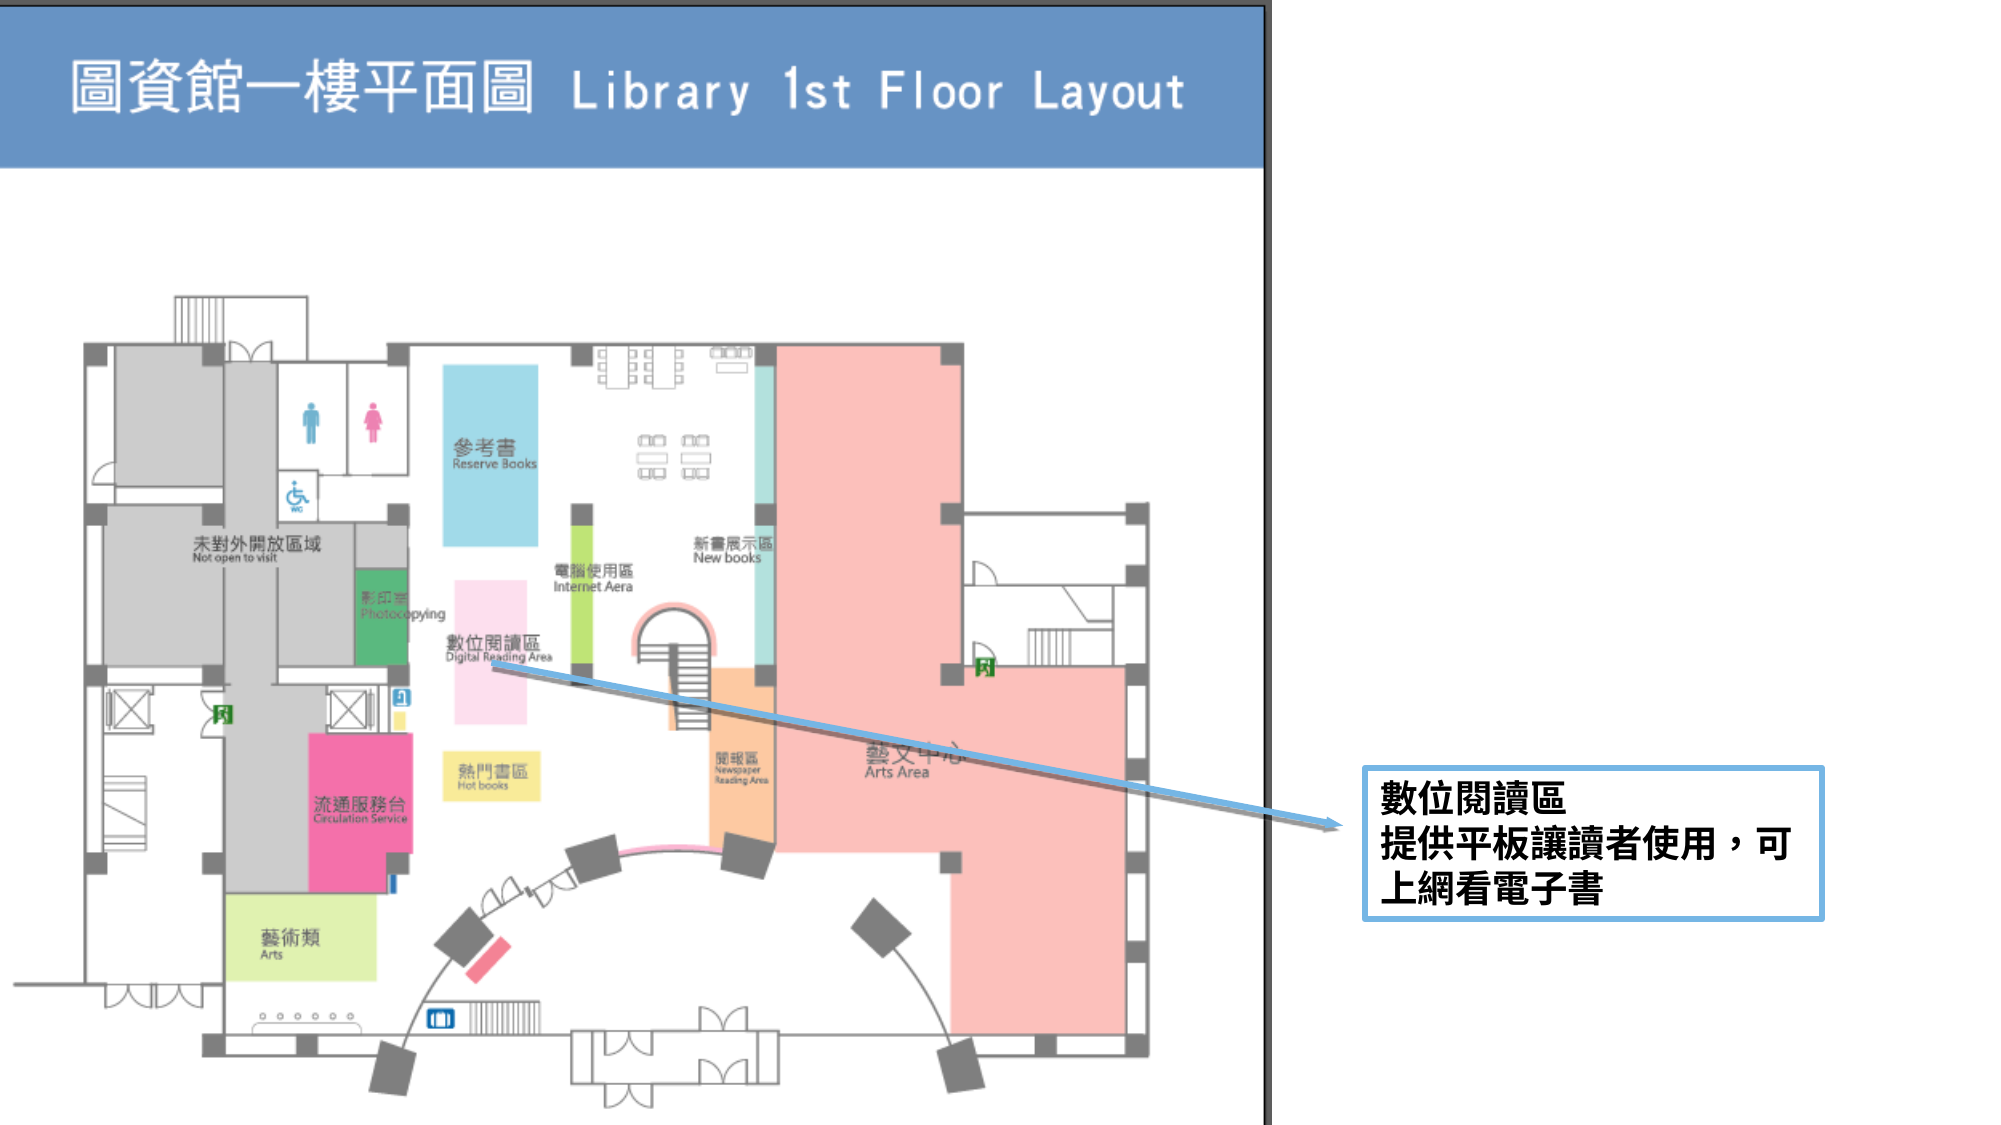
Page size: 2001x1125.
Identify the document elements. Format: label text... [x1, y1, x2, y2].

picture [0, 0, 1272, 1125]
text_box 數位閱讀區 提供平板讓讀者使用，可上網看電子書 [1365, 767, 1822, 920]
